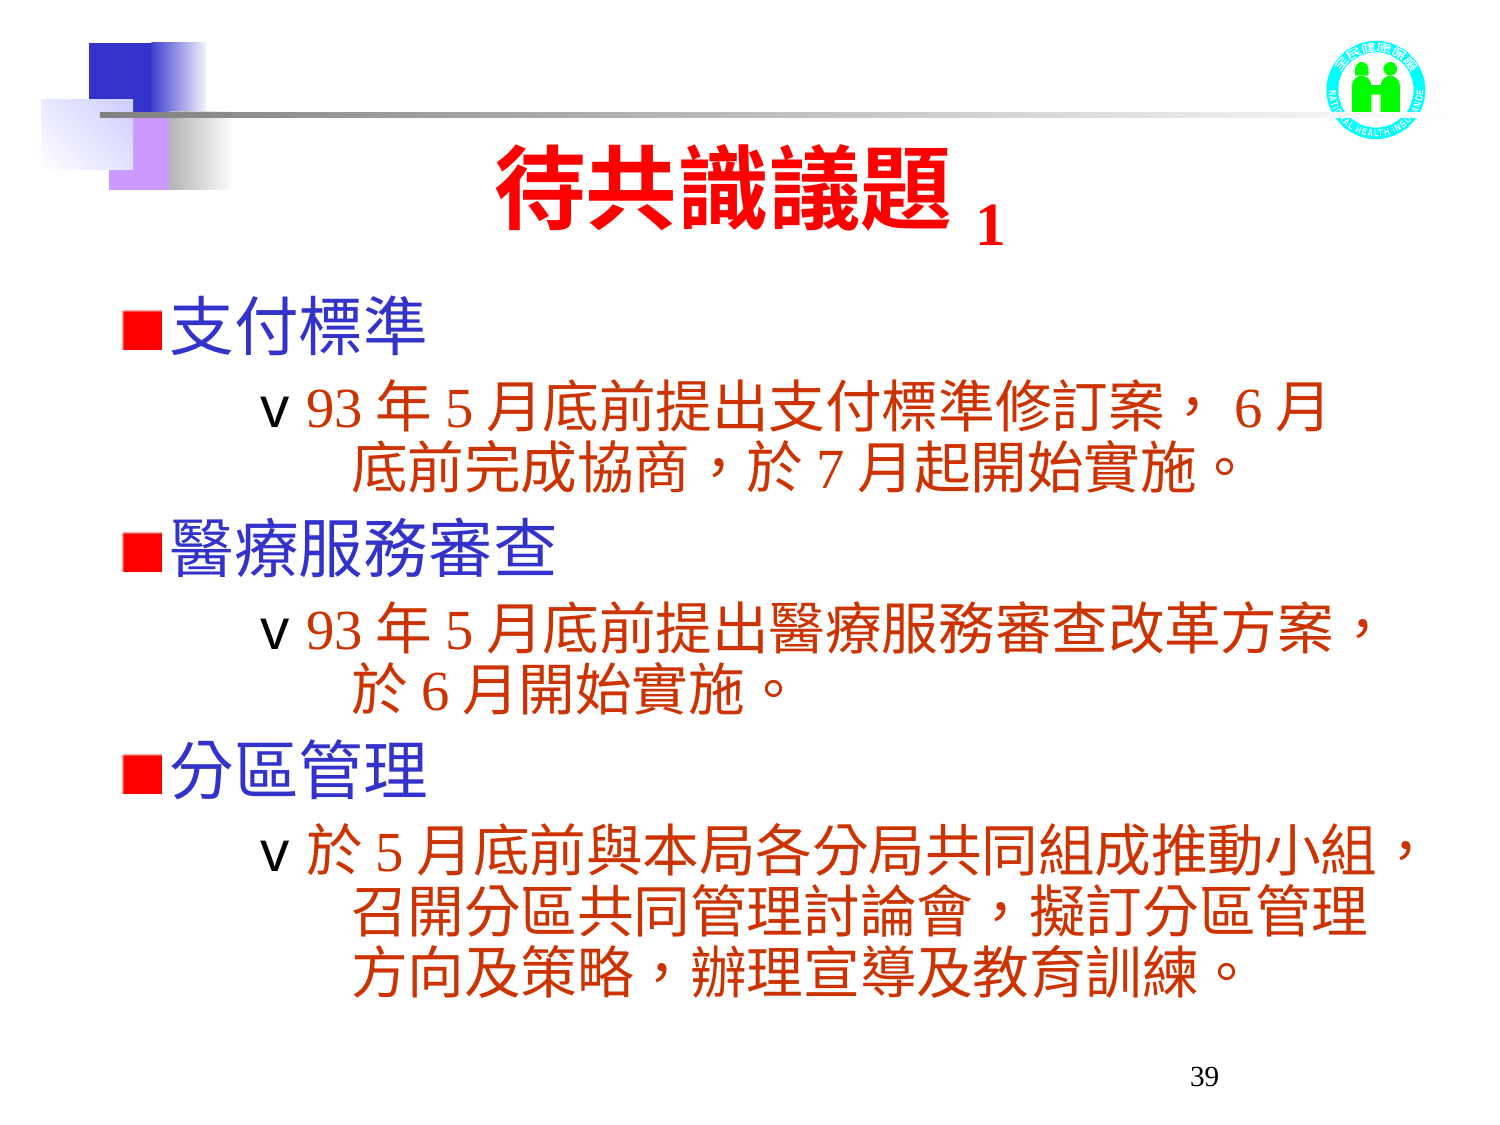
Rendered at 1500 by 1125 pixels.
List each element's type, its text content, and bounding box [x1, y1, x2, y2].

text_box [1175, 1050, 1488, 1125]
title 待共識議題1 [112, 99, 1388, 287]
list 支付標準 93年5月底前提出支付標準修訂案，6月底前完成協商，於7月起開始實施。 醫療服務審查 93年5月底前提出醫療服務審查改革方案，於6月開始實施。 分區管理 於5月底前與本局各分局共同組成推動小組，召開分區共同管理討論會，擬訂分區管理方向及策略，辦理宣導及教育訓練。 [99, 287, 1400, 1063]
